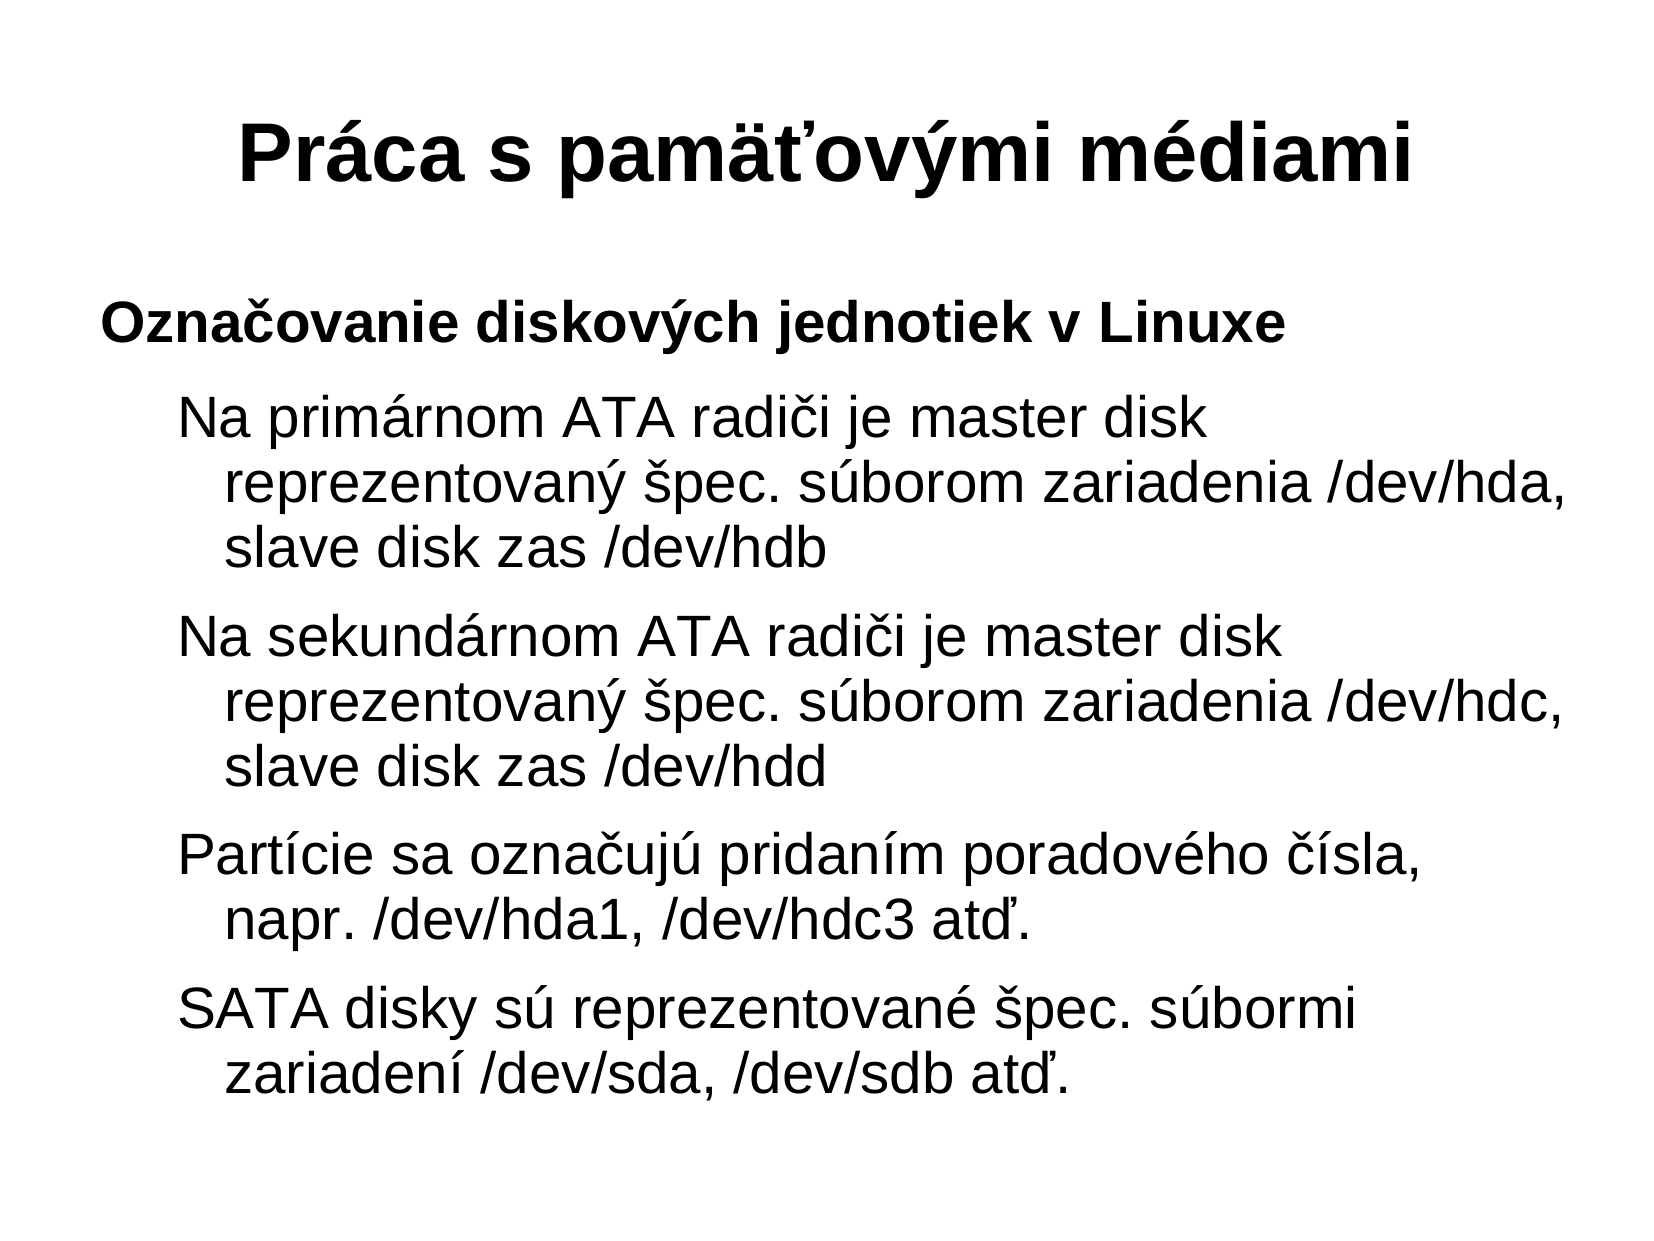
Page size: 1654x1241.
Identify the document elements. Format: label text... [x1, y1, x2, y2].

list Označovanie diskových jednotiek v Linuxe Na primárnom ATA radiči je master disk reprezentovaný špec. súborom zariadenia /dev/hda, slave disk zas /dev/hdb Na sekundárnom ATA radiči je master disk reprezentovaný špec. súborom zariadenia /dev/hdc, slave disk zas /dev/hdd Partície sa označujú pridaním poradového čísla, napr. /dev/hda1, /dev/hdc3 atď. SATA disky sú reprezentované špec. súbormi zariadení /dev/sda, /dev/sdb atď. [82, 290, 1571, 1109]
title Práca s pamäťovými médiami [82, 49, 1571, 257]
